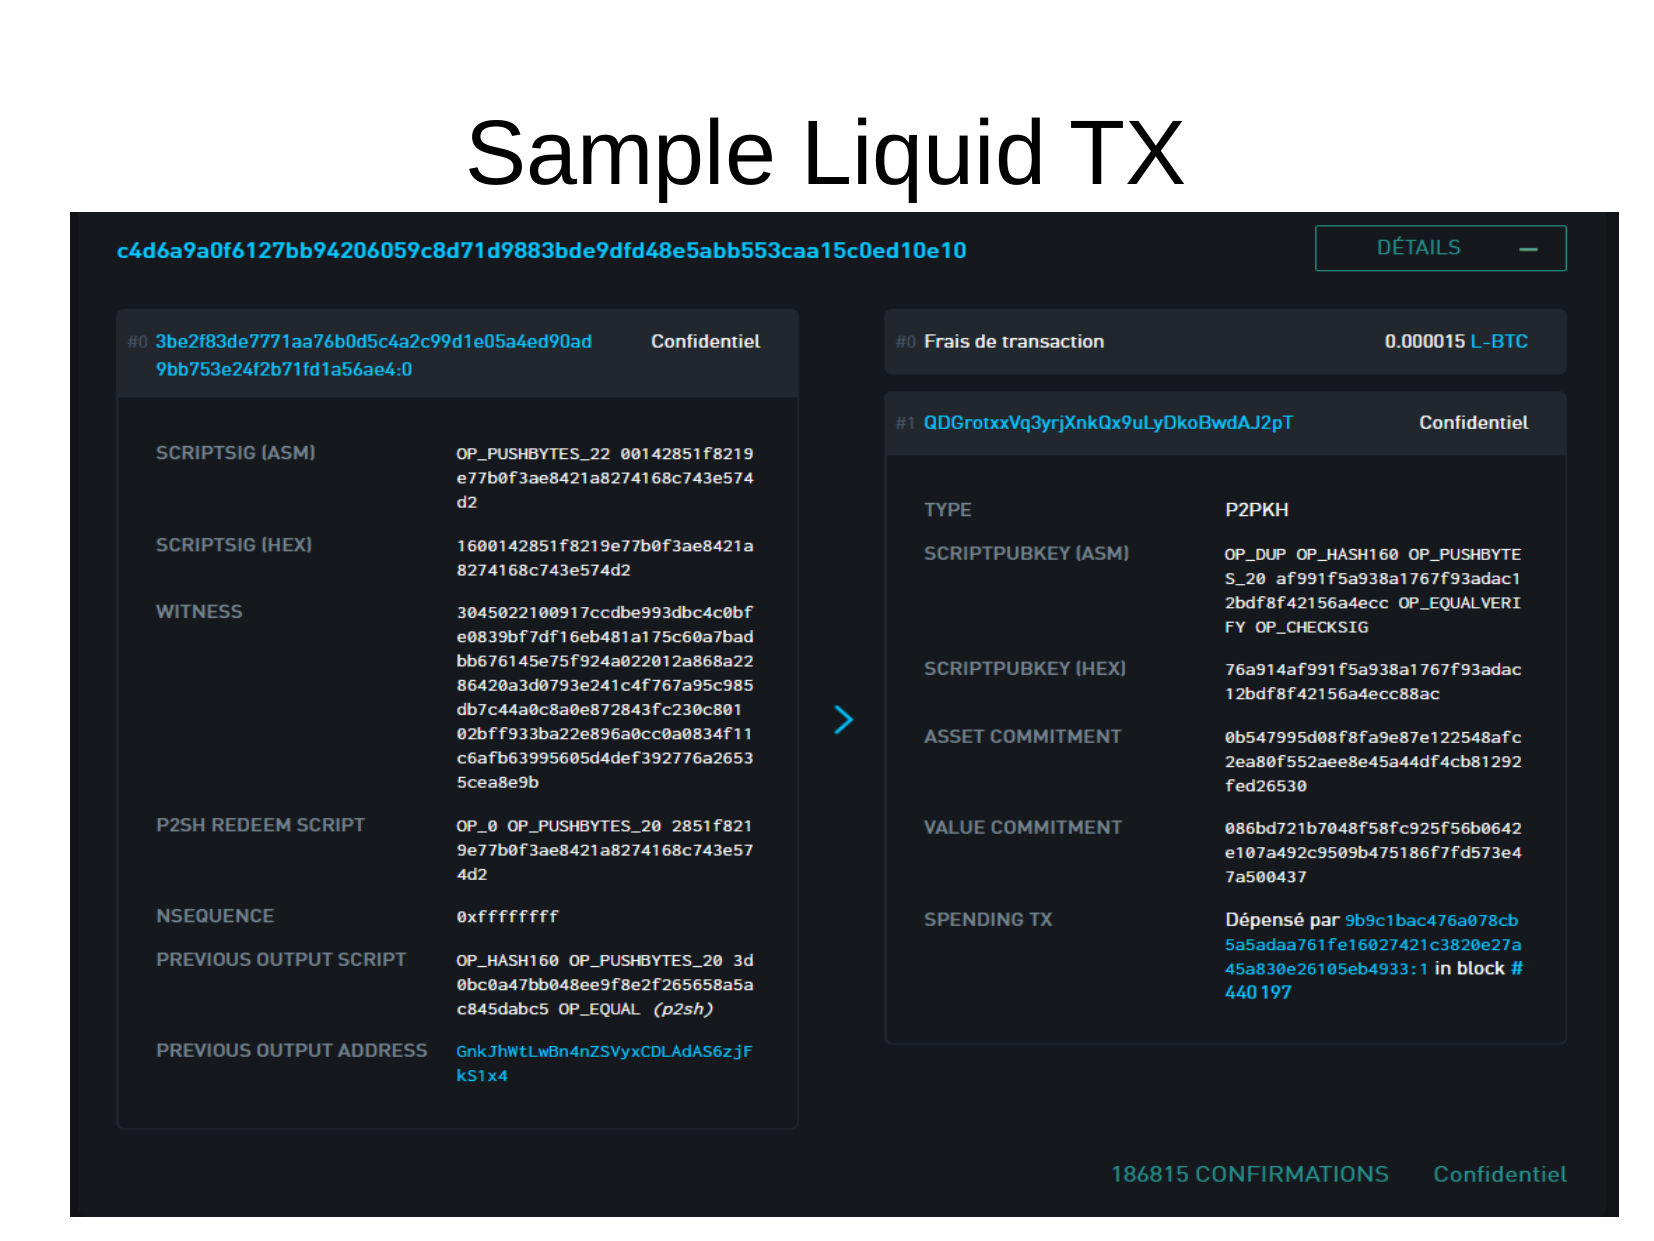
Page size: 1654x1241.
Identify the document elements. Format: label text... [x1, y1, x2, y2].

title Sample Liquid TX [82, 49, 1571, 212]
picture [70, 212, 1619, 1217]
